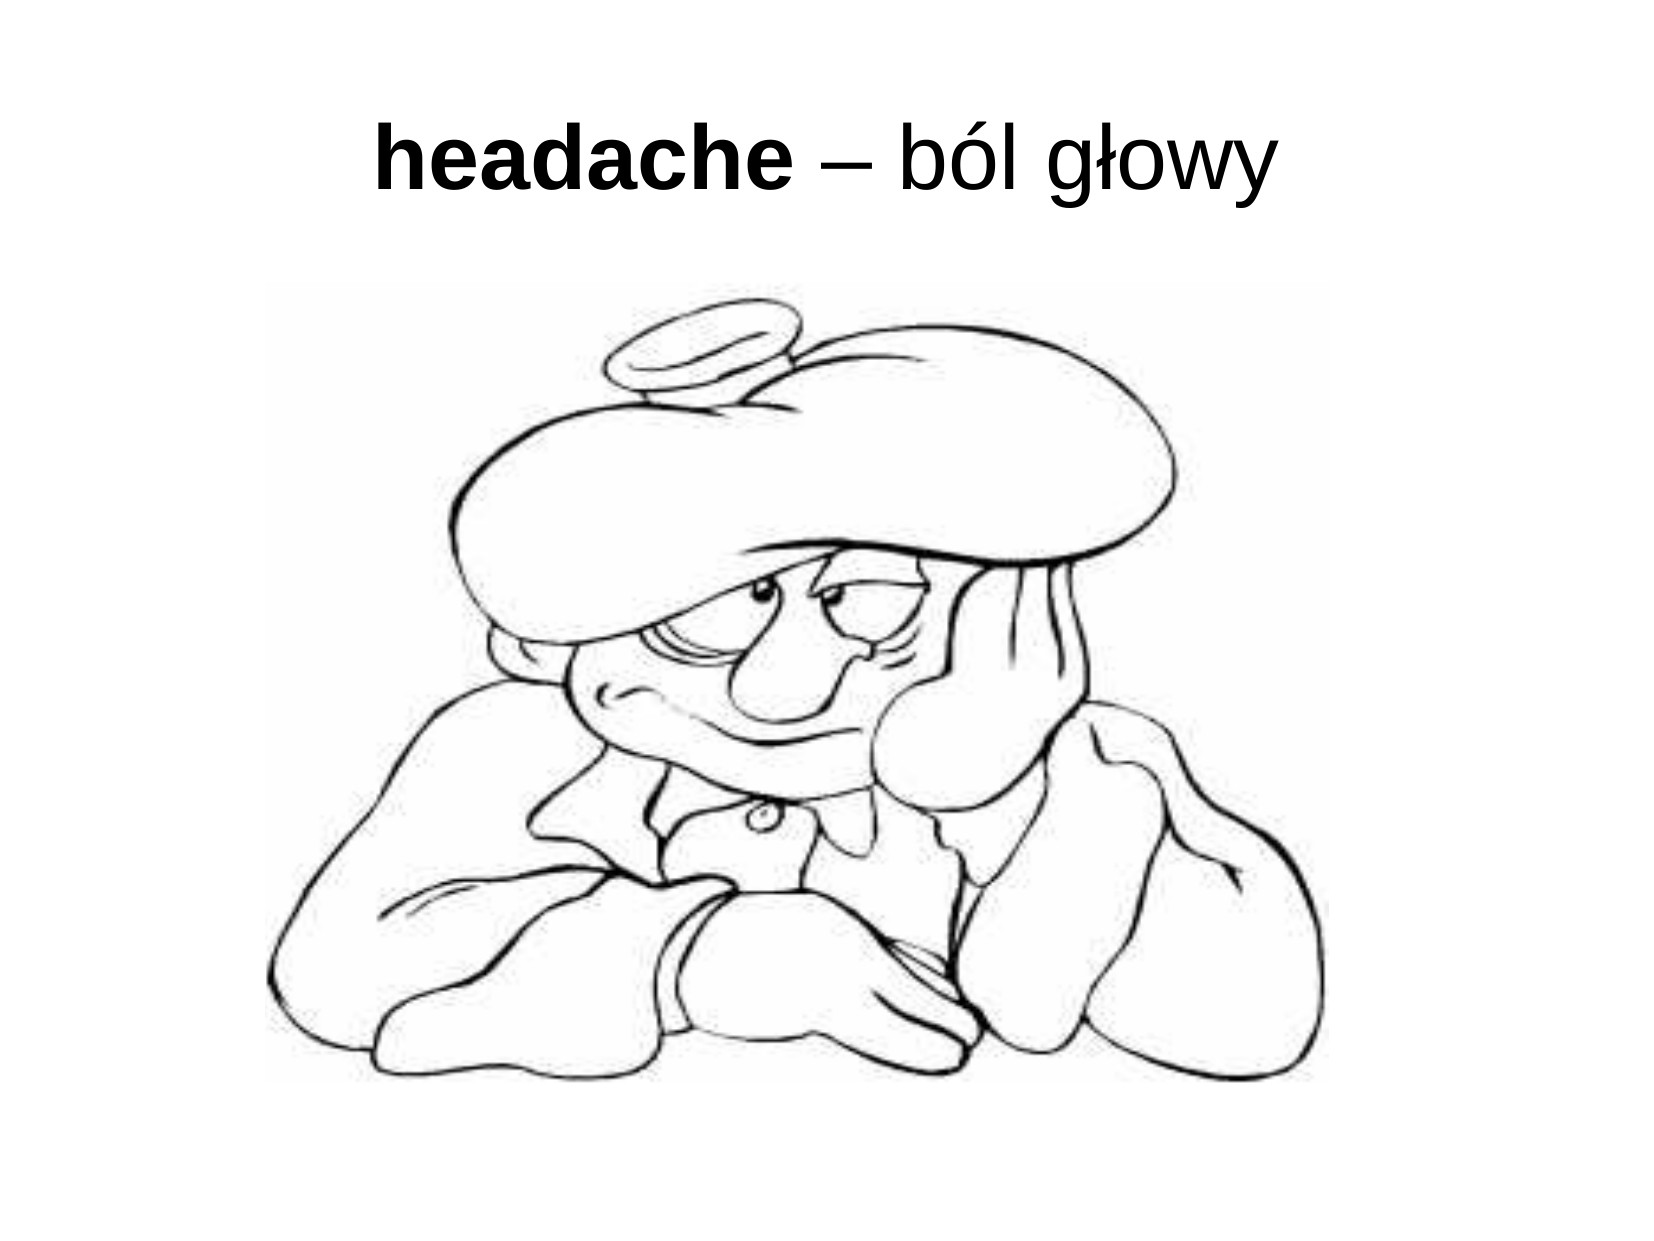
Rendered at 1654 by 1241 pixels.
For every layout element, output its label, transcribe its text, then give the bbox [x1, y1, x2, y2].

picture [265, 236, 1329, 1143]
title headache – ból głowy [82, 49, 1571, 257]
